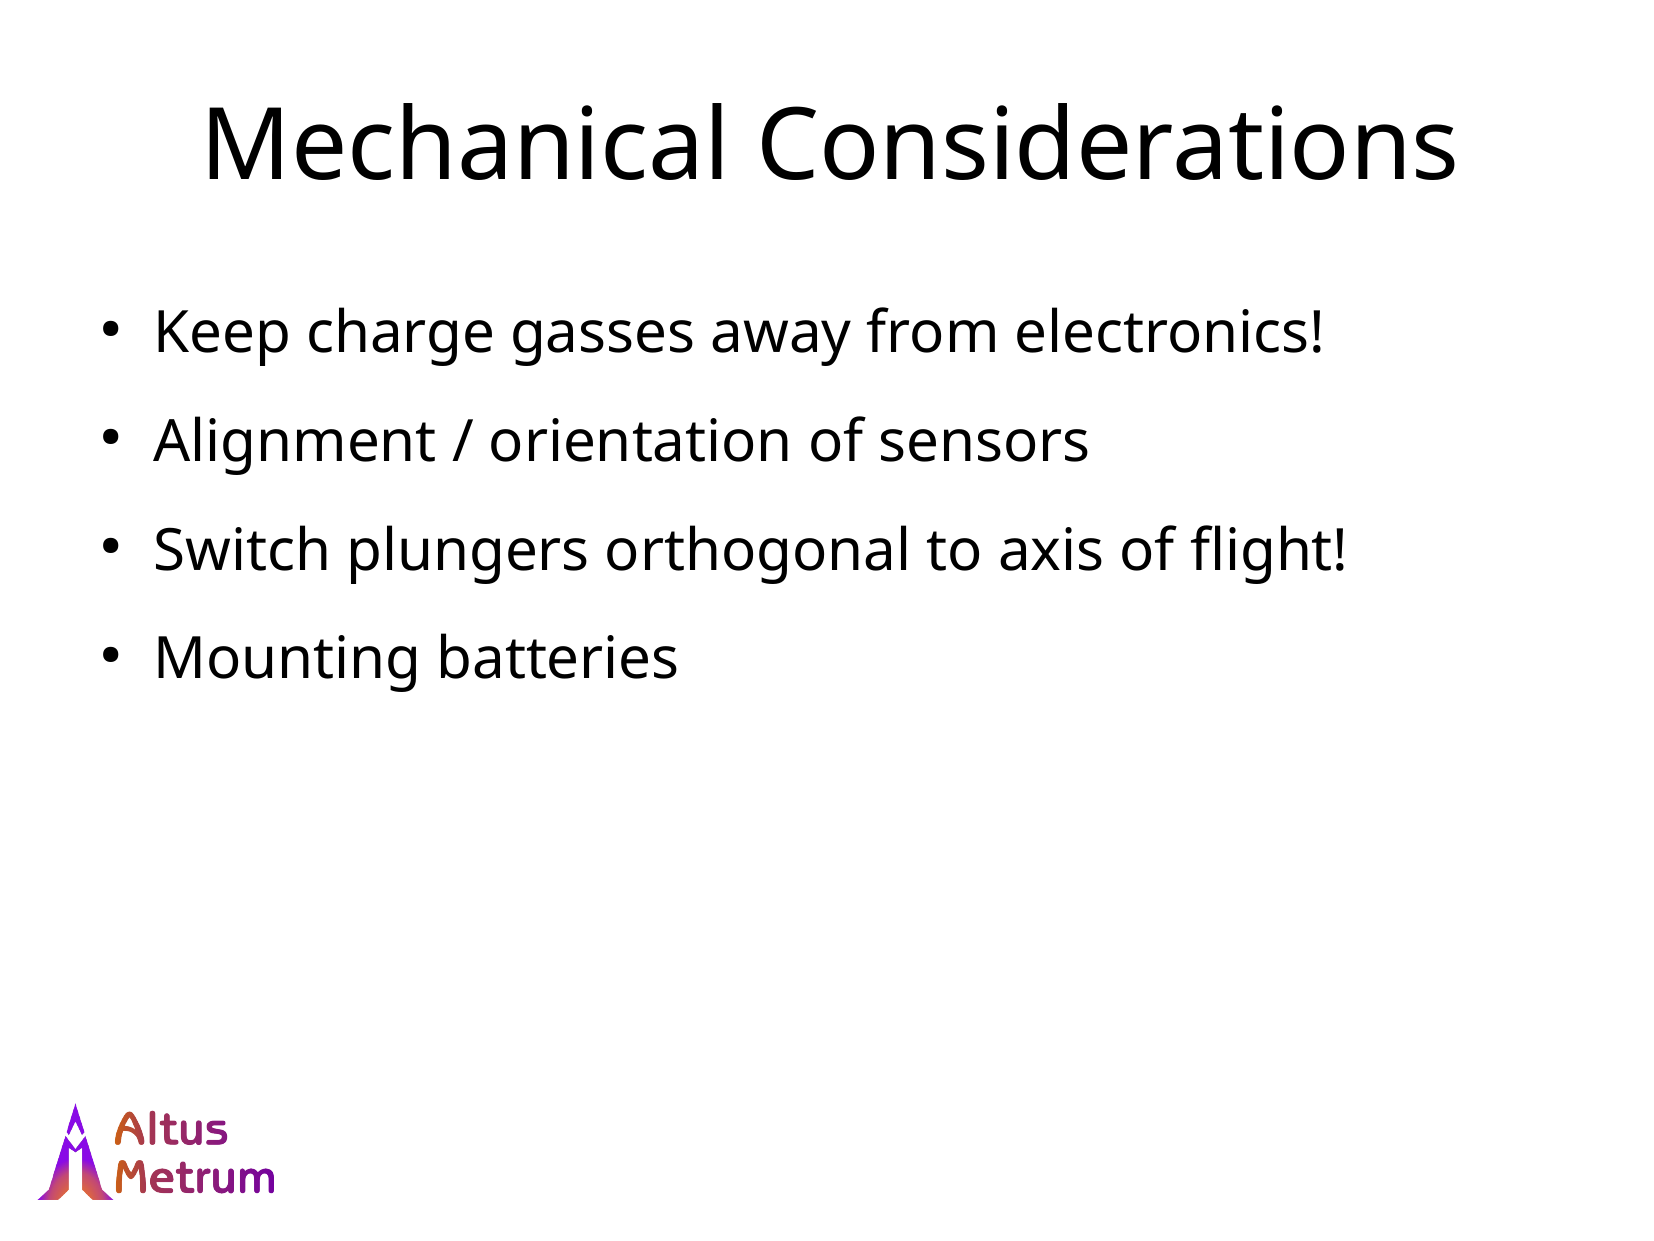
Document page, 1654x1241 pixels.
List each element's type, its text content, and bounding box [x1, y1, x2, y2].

picture [37, 1103, 274, 1200]
title Mechanical Considerations [86, 55, 1576, 226]
list Keep charge gasses away from electronics! Alignment / orientation of sensors Switch plungers orthogonal to axis of flight! Mounting batteries [82, 290, 1571, 1094]
